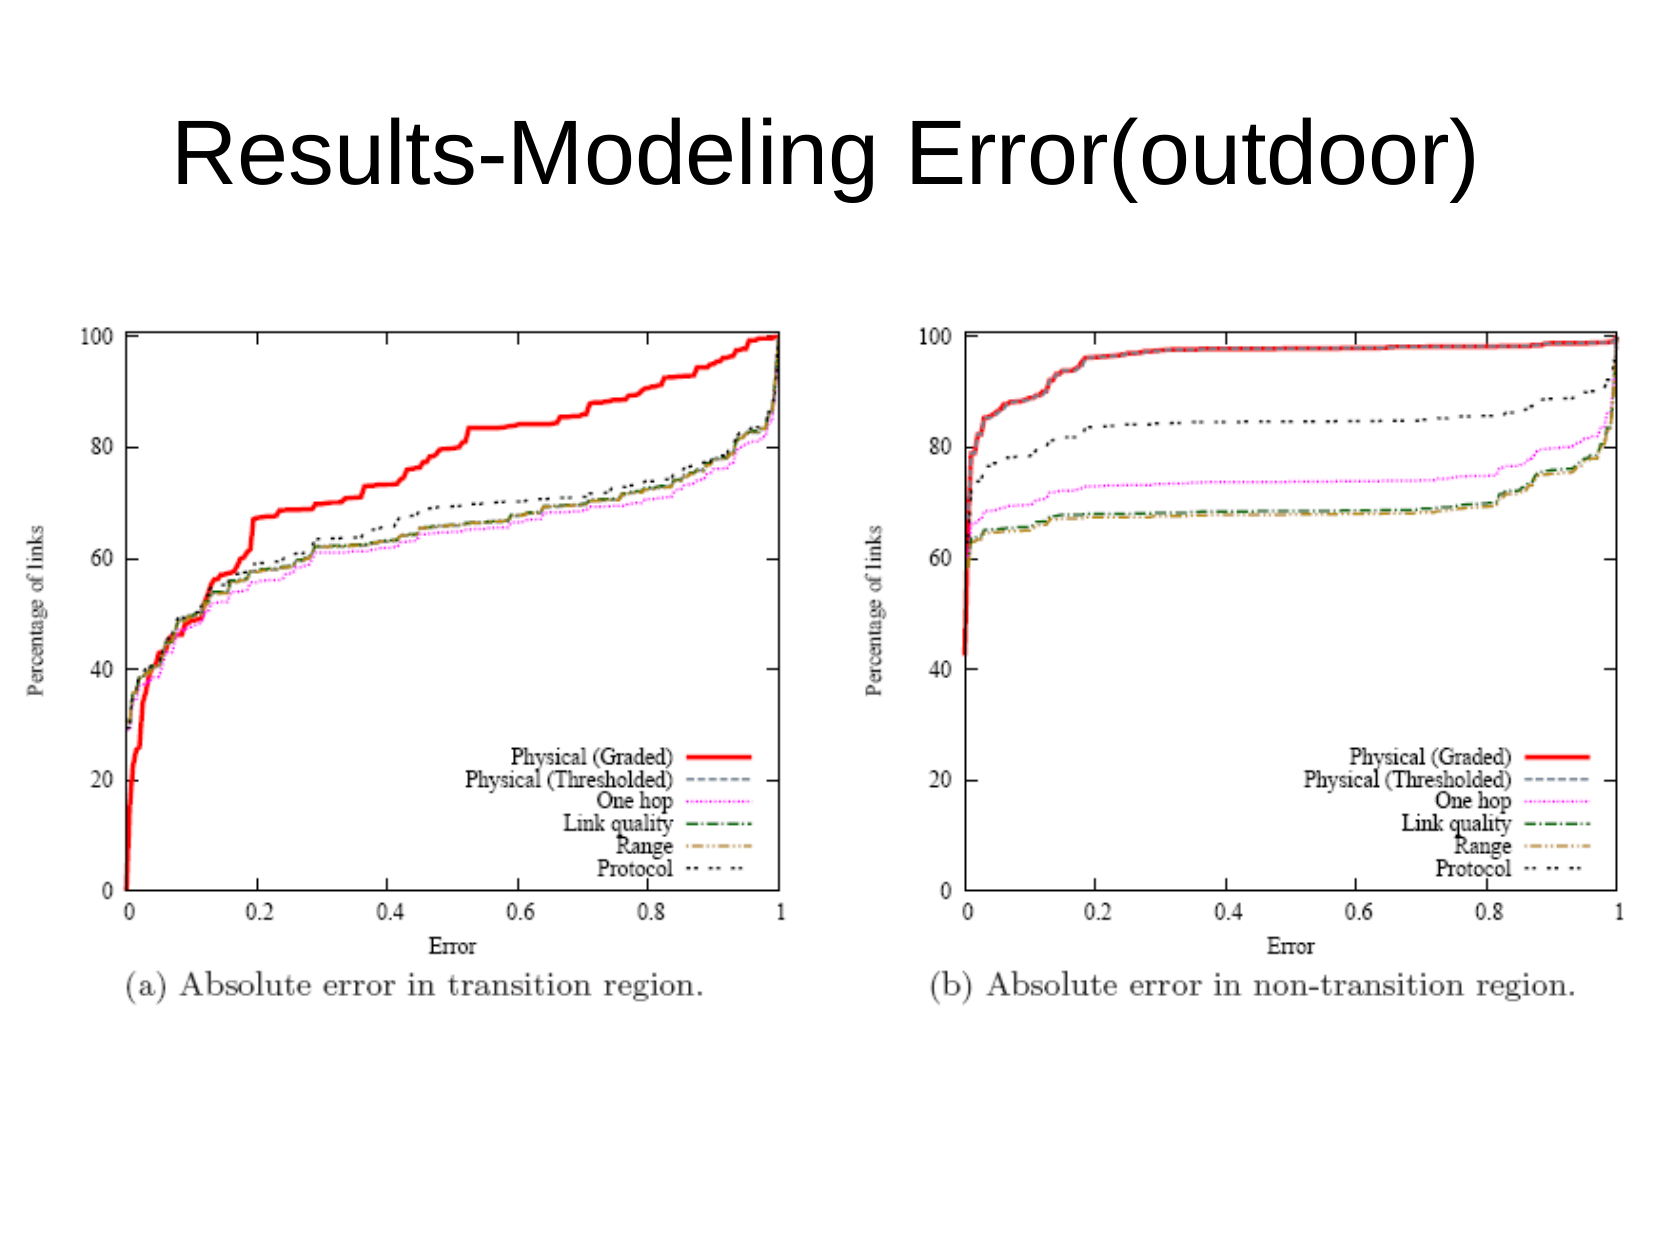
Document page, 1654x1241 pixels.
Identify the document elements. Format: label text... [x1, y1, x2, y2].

title Results-Modeling Error(outdoor) [82, 49, 1571, 257]
picture [0, 326, 1654, 1013]
